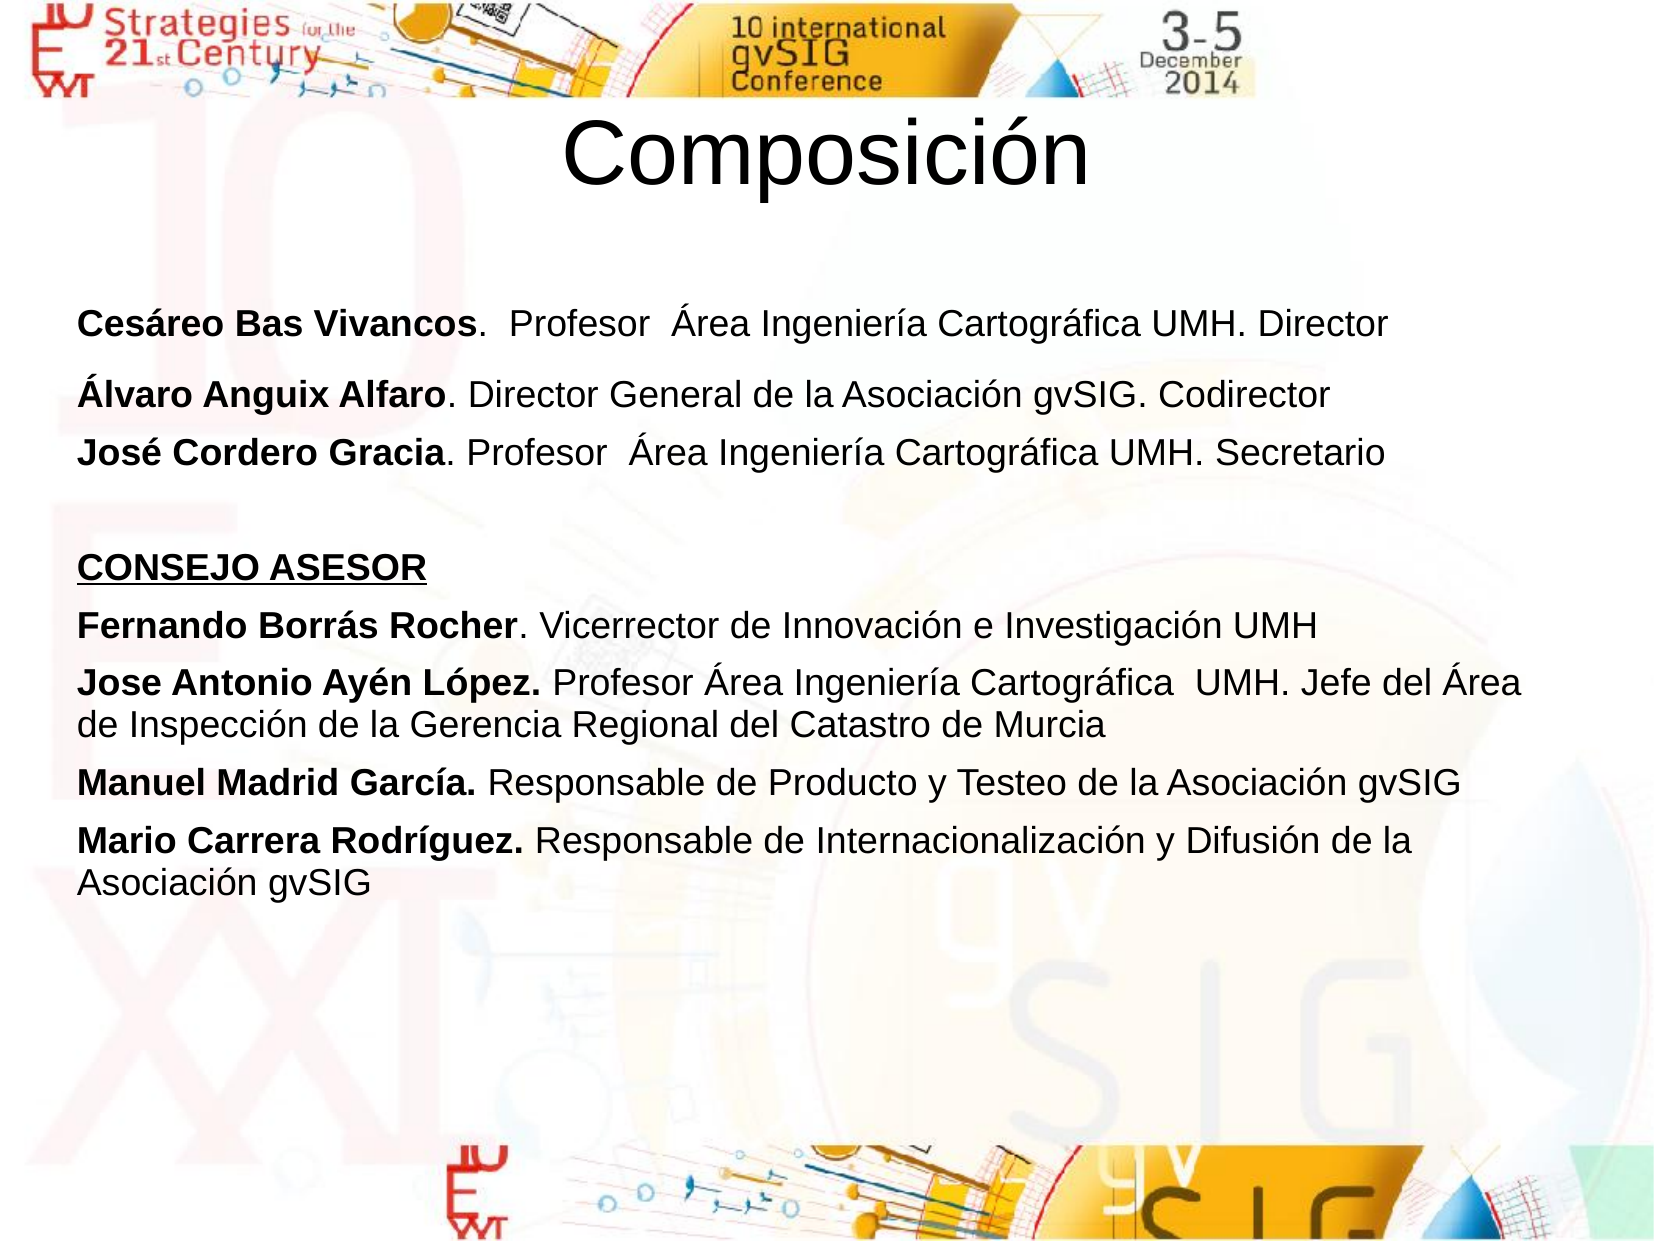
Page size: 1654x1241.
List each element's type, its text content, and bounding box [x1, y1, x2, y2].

title Composición [82, 49, 1571, 257]
list Cesáreo Bas Vivancos. Profesor Área Ingeniería Cartográfica UMH. Director Álvaro Anguix Alfaro. Director General de la Asociación gvSIG. Codirector José Cordero Gracia. Profesor Área Ingeniería Cartográfica UMH. Secretario CONSEJO ASESOR Fernando Borrás Rocher. Vicerrector de Innovación e Investigación UMH Jose Antonio Ayén López. Profesor Área Ingeniería Cartográfica UMH. Jefe del Área de Inspección de la Gerencia Regional del Catastro de Murcia Manuel Madrid García. Responsable de Producto y Testeo de la Asociación gvSIG Mario Carrera Rodríguez. Responsable de Internacionalización y Difusión de la Asociación gvSIG [76, 230, 1565, 1063]
picture [0, 0, 1654, 1241]
